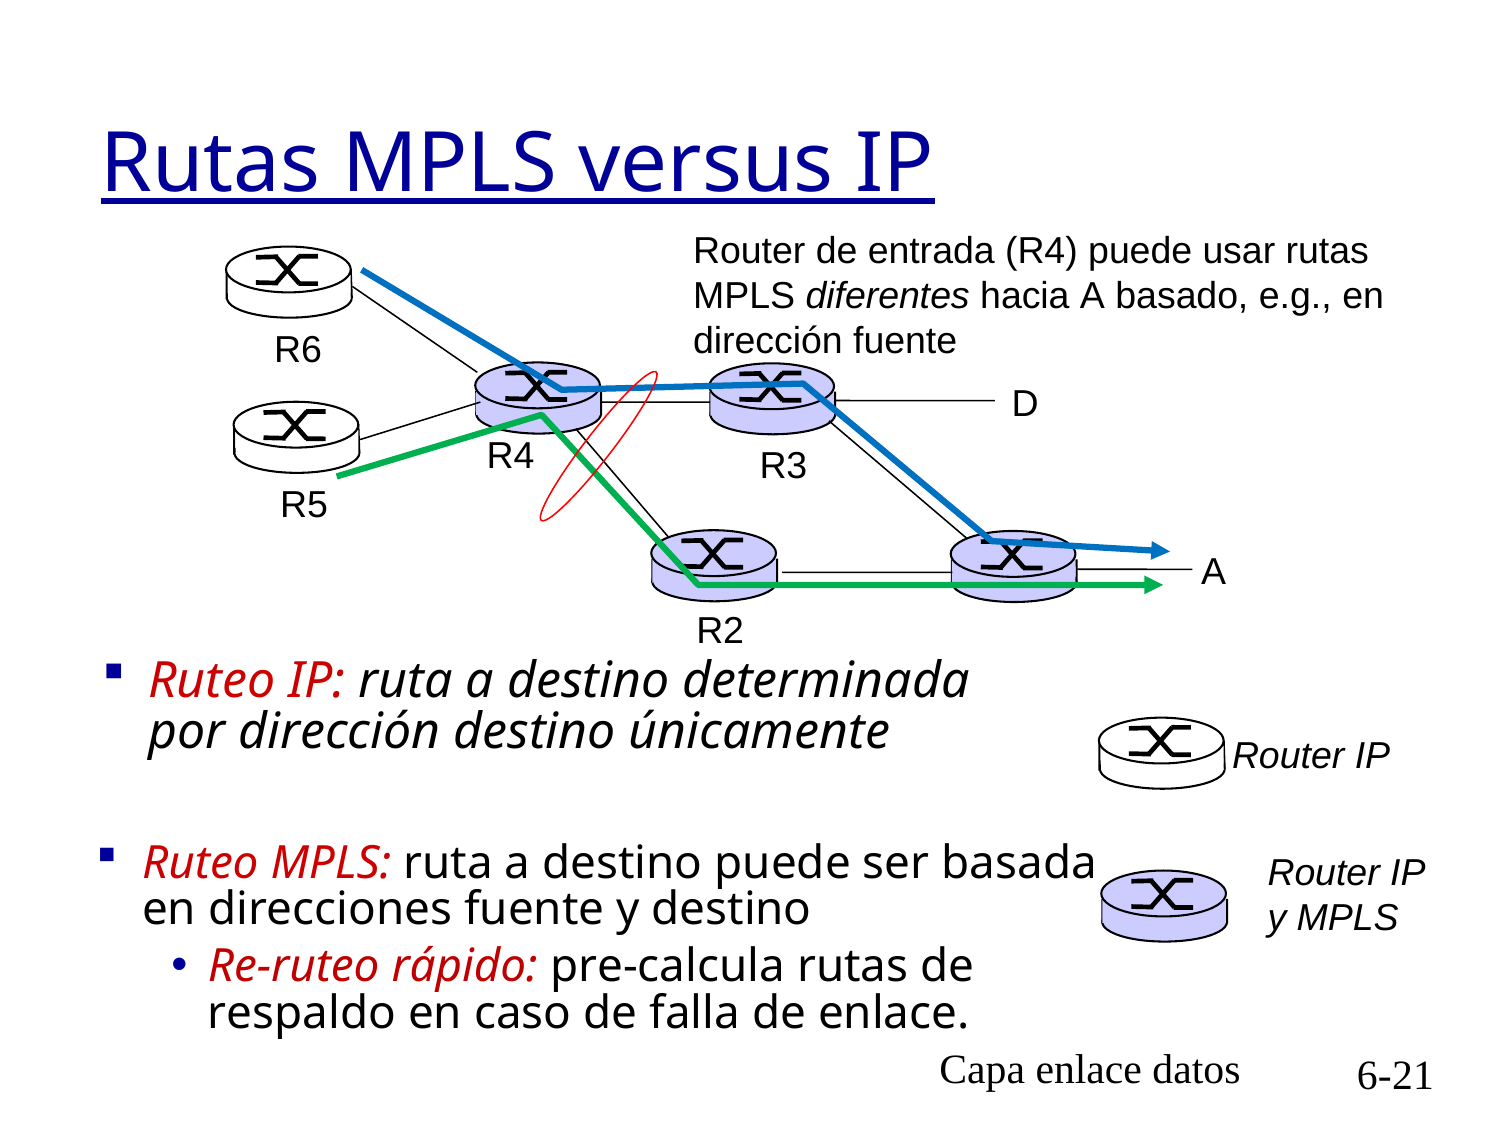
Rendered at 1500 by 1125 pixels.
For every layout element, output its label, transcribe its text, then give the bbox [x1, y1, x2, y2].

text_box [226, 260, 352, 317]
text_box [1098, 717, 1217, 789]
text_box [662, 530, 776, 581]
text_box [475, 364, 601, 432]
text_box [233, 401, 360, 472]
text_box [651, 544, 773, 599]
text_box [524, 362, 600, 386]
text_box [283, 260, 292, 265]
text_box [710, 369, 835, 404]
text_box A [1186, 539, 1241, 600]
text_box [710, 387, 835, 434]
text_box [1130, 870, 1227, 942]
text_box [987, 530, 1067, 542]
text_box D [996, 372, 1054, 432]
text_box R3 [744, 434, 823, 494]
text_box Router de entrada (R4) puede usar rutas MPLS diferentes hacia A basado, e.g., en dirección fuente [678, 219, 1458, 369]
text_box R4 [471, 423, 550, 484]
text_box R6 [259, 317, 337, 377]
text_box R2 [681, 598, 760, 649]
text_box Ruteo IP: ruta a destino determinada por dirección destino únicamente [87, 649, 991, 833]
text_box [529, 419, 543, 423]
text_box Ruteo MPLS: ruta a destino puede ser basada en direcciones fuente y destino Re-ruteo rápido: pre-calcula rutas de respaldo en caso de falla de enlace. [81, 833, 1130, 1087]
text_box Router IP y MPLS [1252, 840, 1441, 945]
text_box R5 [265, 472, 343, 533]
text_box [955, 589, 1073, 603]
text_box [950, 534, 1076, 581]
text_box Router IP [1217, 723, 1406, 784]
title Rutas MPLS versus IP [85, 56, 1361, 260]
